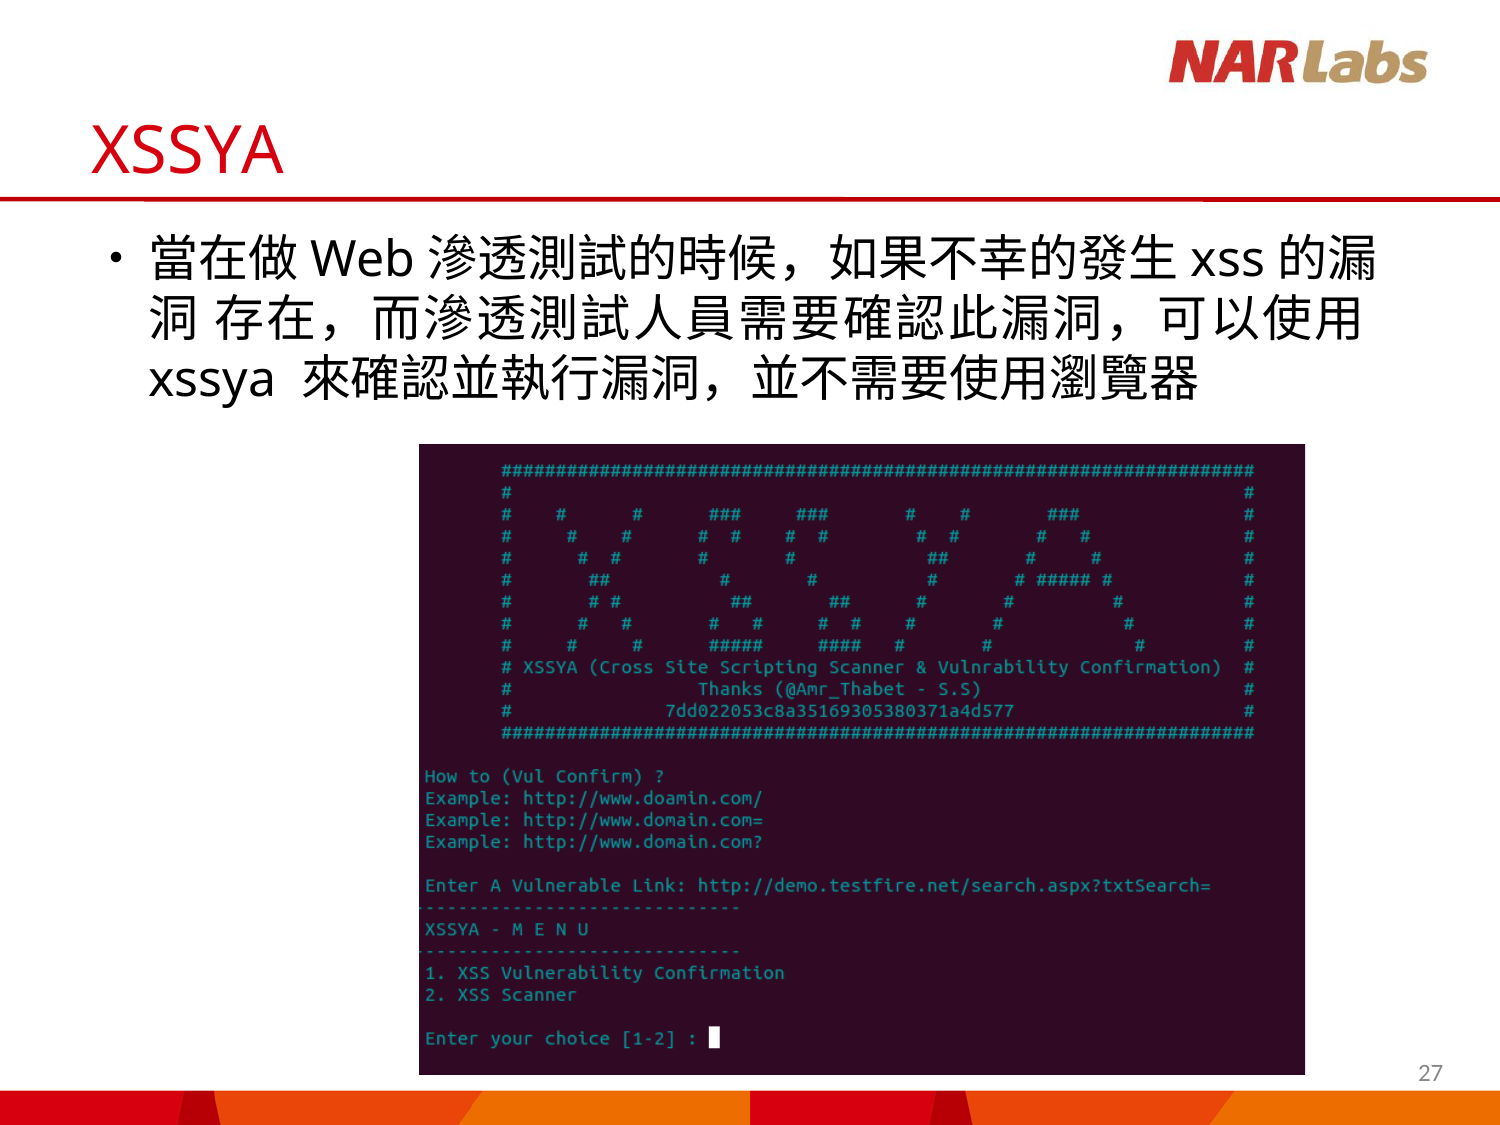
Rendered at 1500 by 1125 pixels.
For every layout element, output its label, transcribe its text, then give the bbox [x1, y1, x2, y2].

text_box • 當在做Web滲透測試的時候，如果不幸的發生xss的漏洞 存在，而滲透測試人員需要確認此漏洞，可以使用xssya 來確認並執行漏洞，並不需要使用瀏覽器 [89, 226, 1380, 408]
title XSSYA [89, 107, 1411, 189]
text_box 21 [1414, 1056, 1448, 1090]
text_box [419, 444, 1305, 1075]
